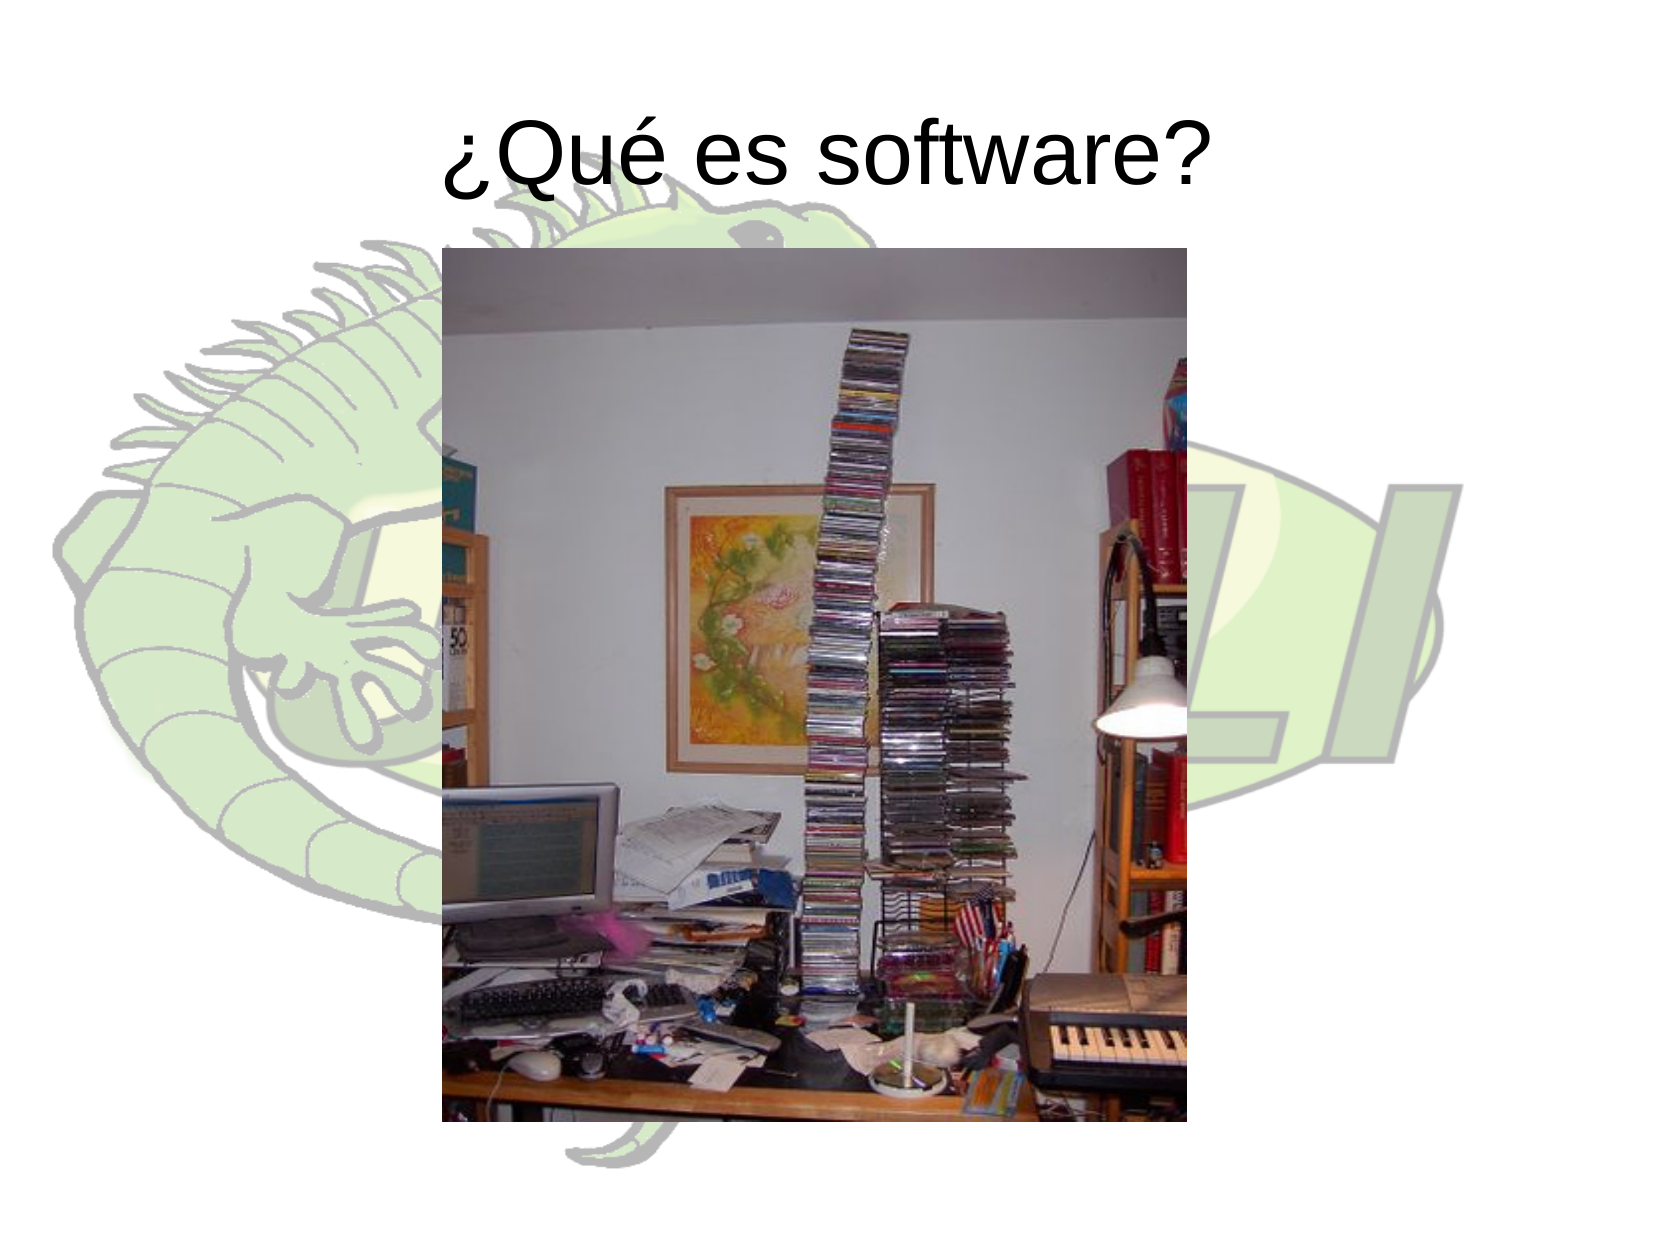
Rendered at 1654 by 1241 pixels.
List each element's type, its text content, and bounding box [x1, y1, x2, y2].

title ¿Qué es software? [82, 56, 1571, 250]
picture [0, 0, 1654, 1241]
